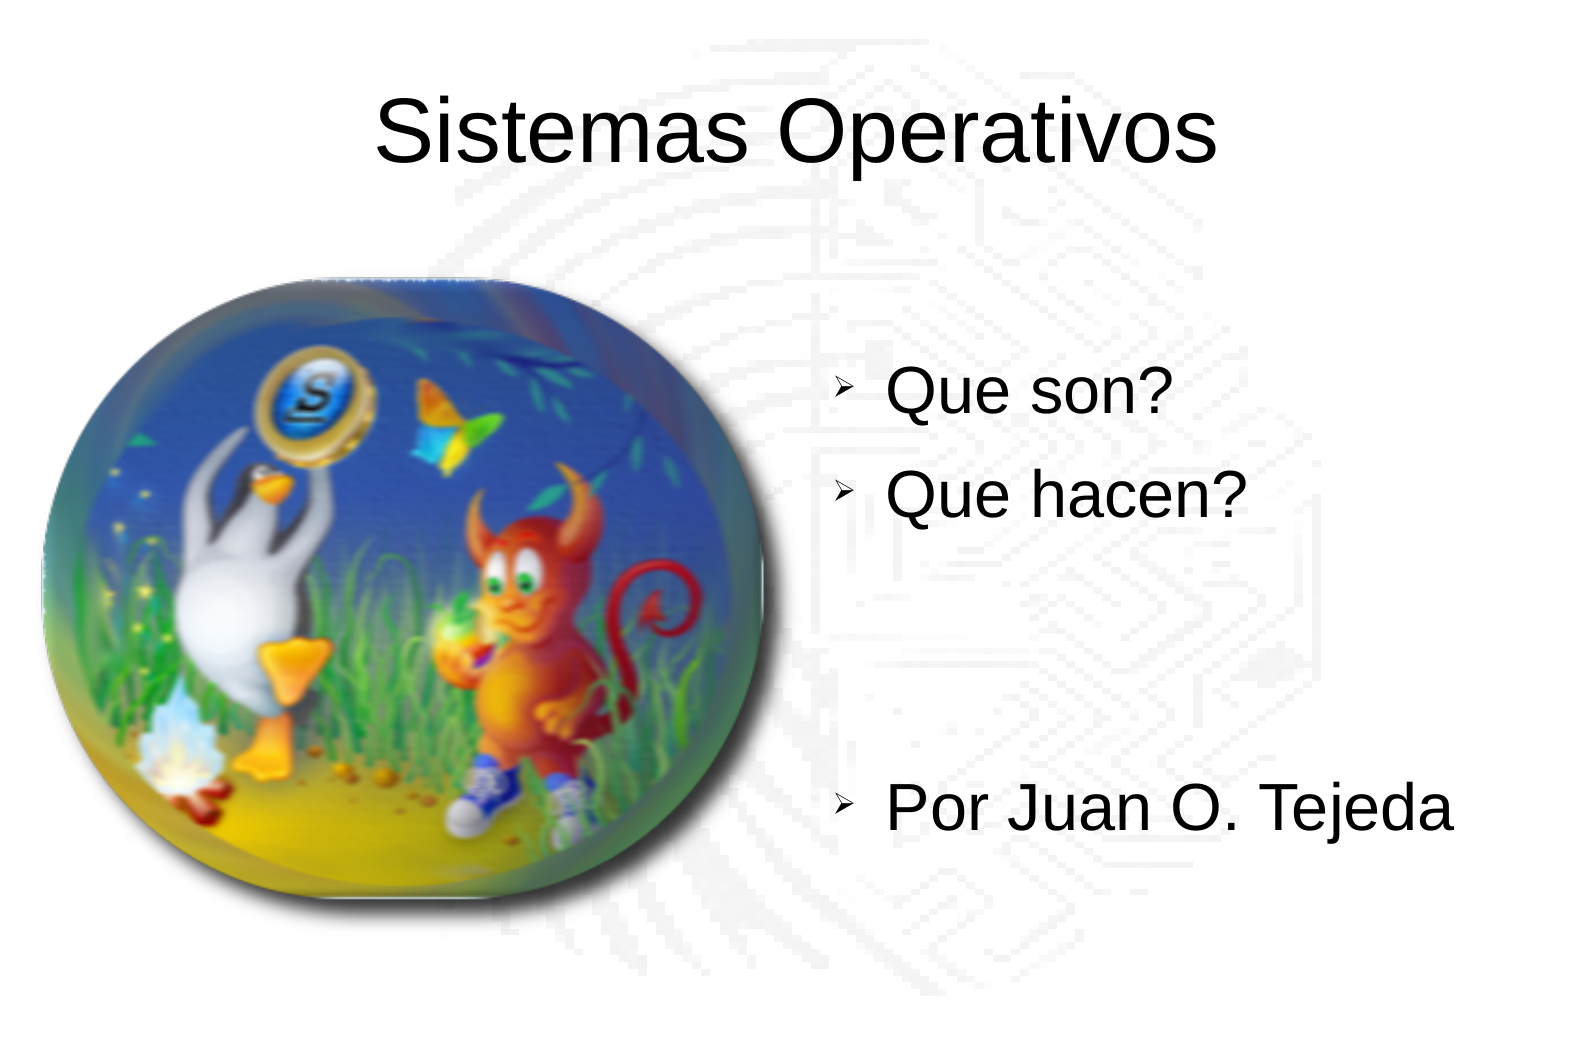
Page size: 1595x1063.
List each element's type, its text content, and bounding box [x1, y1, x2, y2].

title Sistemas Operativos [79, 49, 1515, 213]
list Que son? Que hacen? Por Juan O. Tejeda [814, 248, 1516, 936]
picture [0, 0, 1595, 1063]
